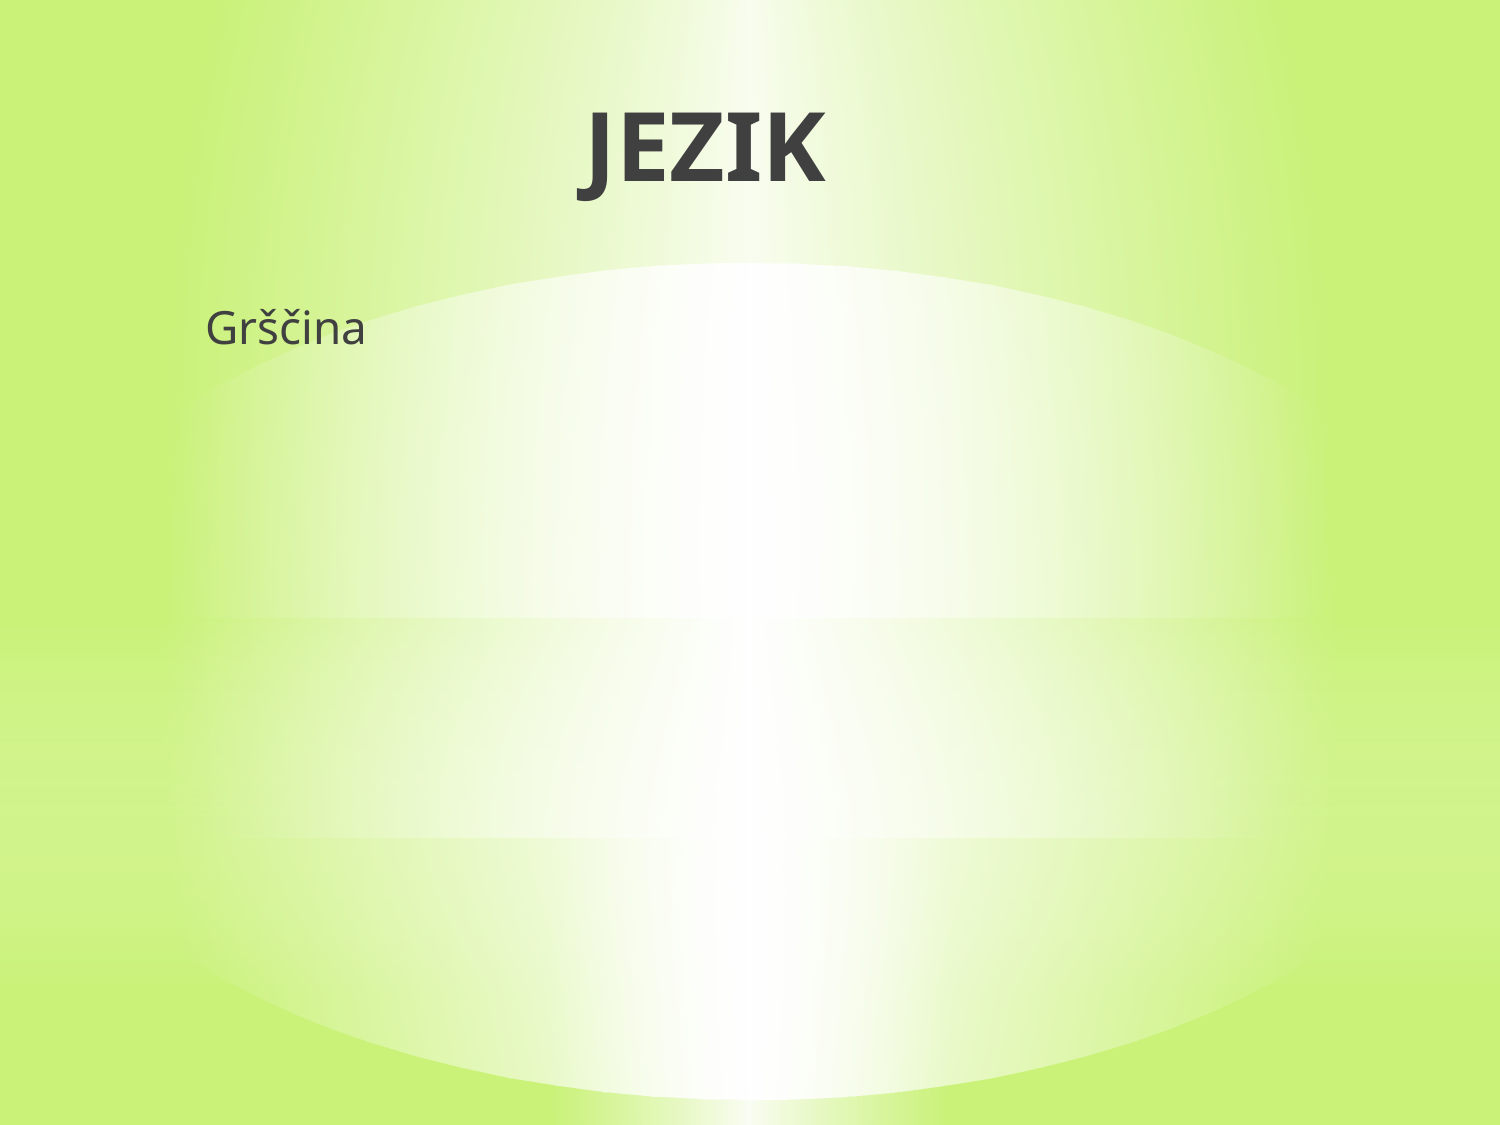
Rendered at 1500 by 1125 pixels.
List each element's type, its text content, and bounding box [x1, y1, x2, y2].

list Grščina [183, 290, 1234, 861]
title JEZIK [171, 78, 1240, 266]
